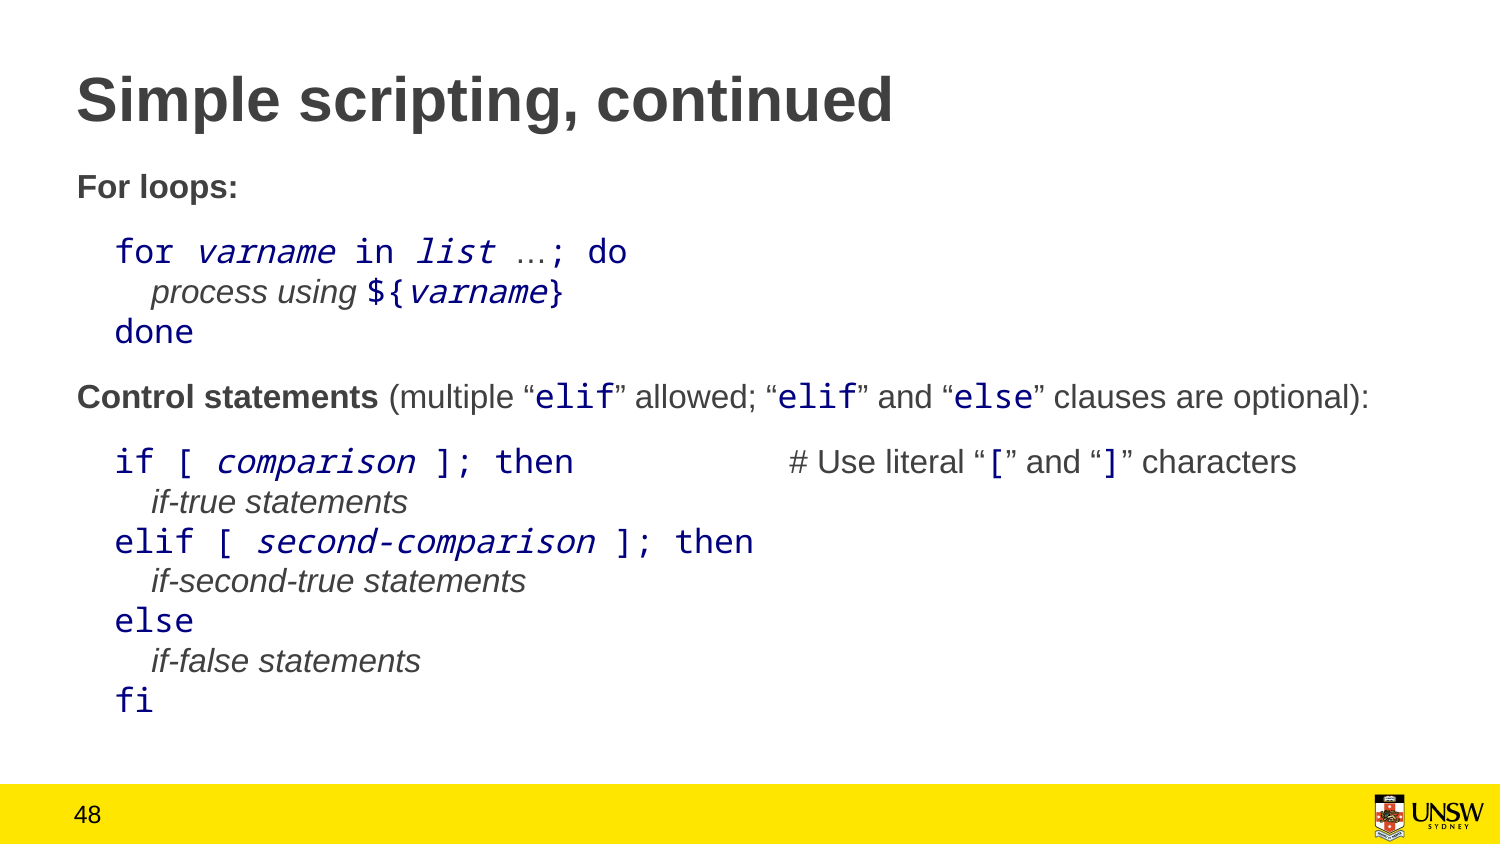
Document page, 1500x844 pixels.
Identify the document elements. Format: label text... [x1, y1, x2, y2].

title Simple scripting, continued [76, 59, 1427, 136]
picture [0, 784, 1500, 844]
list For loops: for varname in list …; do process using ${varname} done Control statements (multiple “elif” allowed; “elif” and “else” clauses are optional): if [ comparison ]; then # Use literal “[” and “]” characters if-true statements elif [ second-comparison ]; then if-second-true statements else if-false statements fi [76, 165, 1424, 756]
text_box <number> [59, 791, 219, 839]
